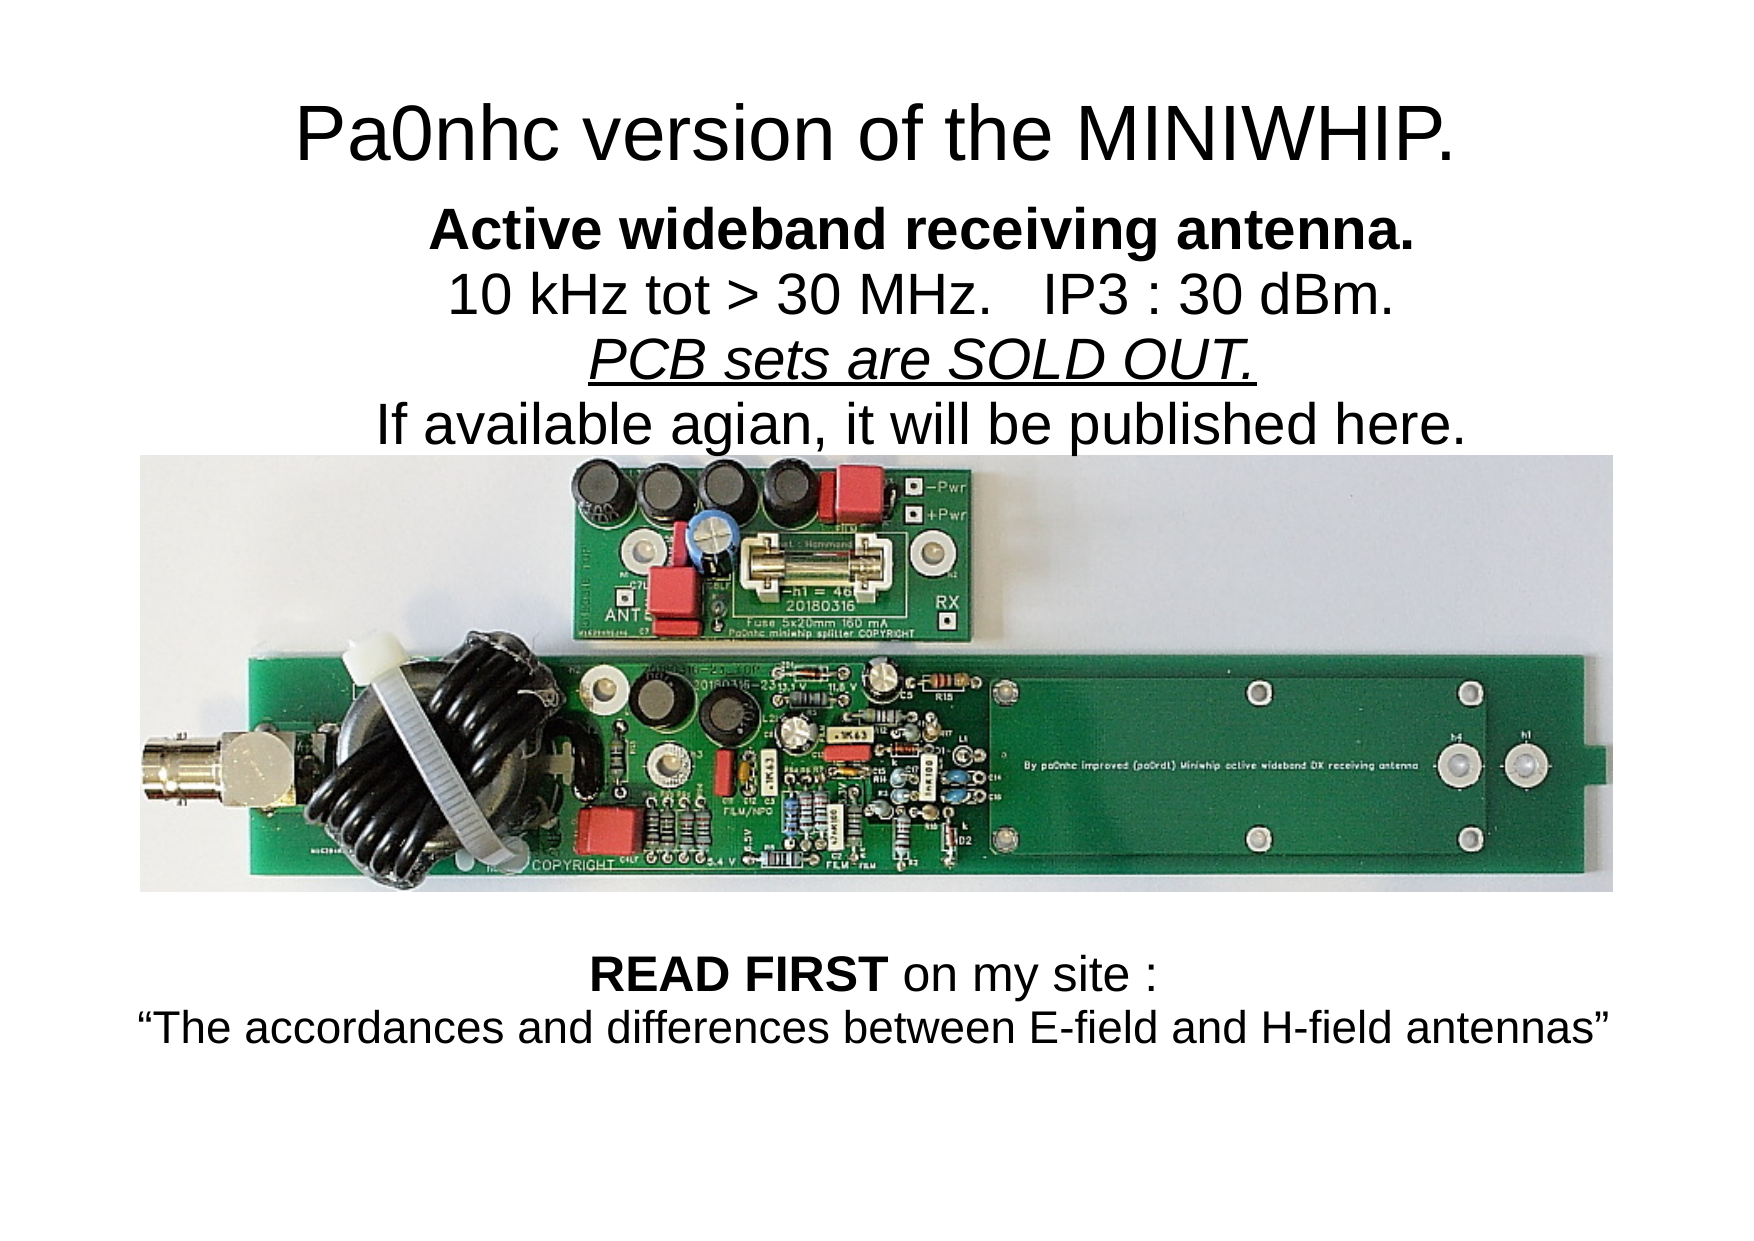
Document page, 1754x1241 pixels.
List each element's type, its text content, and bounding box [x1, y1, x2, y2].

picture [140, 455, 1613, 892]
text_box Active wideband receiving antenna. 10 kHz tot > 30 MHz. IP3 : 30 dBm. PCB sets are SOLD OUT. If available agian, it will be published here. [360, 188, 1485, 465]
title Pa0nhc version of the MINIWHIP. [140, 65, 1614, 201]
text_box READ FIRST on my site : “The accordances and differences between E-field and H-field antennas” [47, 938, 1701, 1069]
